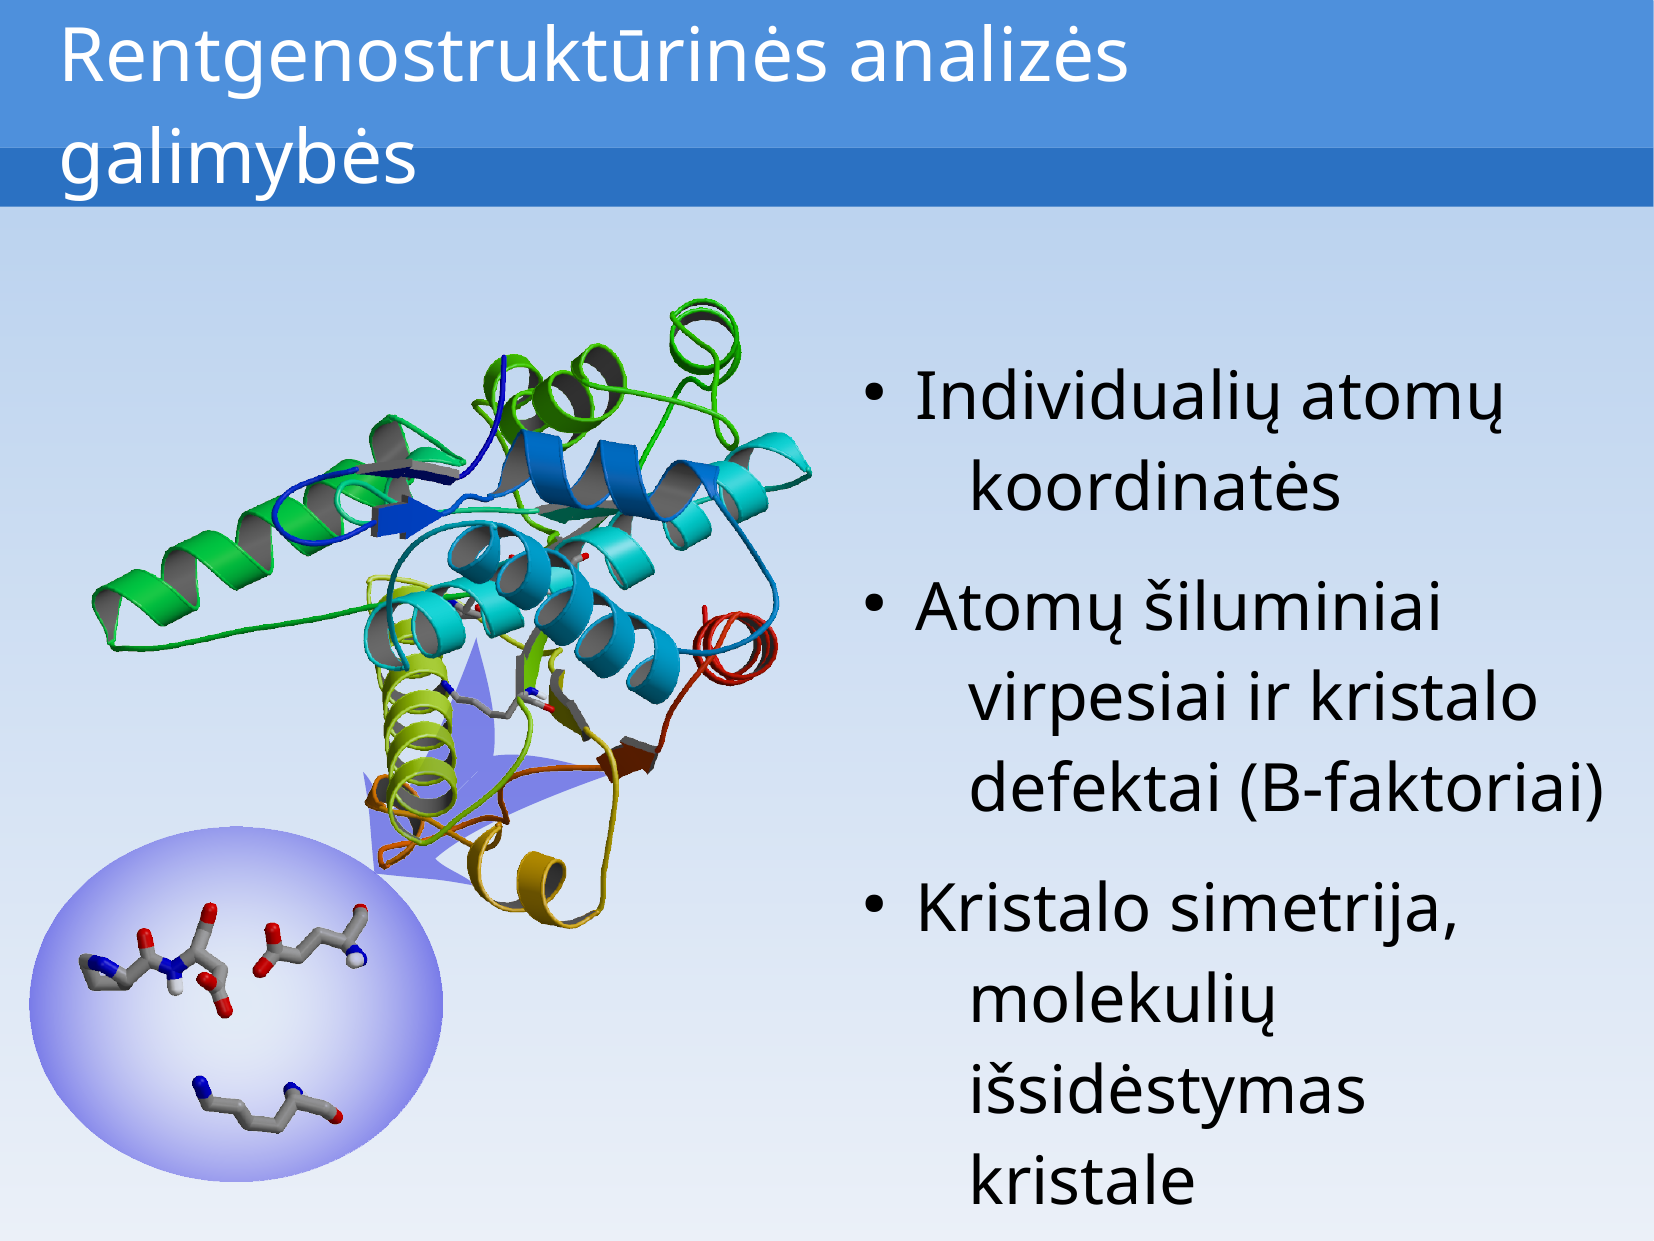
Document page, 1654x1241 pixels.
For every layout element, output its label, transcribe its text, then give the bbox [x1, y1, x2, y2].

picture [75, 899, 371, 1136]
text_box [29, 826, 443, 1182]
title Rentgenostruktūrinės analizės galimybės [59, 12, 1418, 194]
picture [88, 295, 815, 932]
list Individualių atomų koordinatės Atomų šiluminiai virpesiai ir kristalo defektai (B-faktoriai) Kristalo simetrija, molekulių išsidėstymas kristale [826, 347, 1606, 1212]
